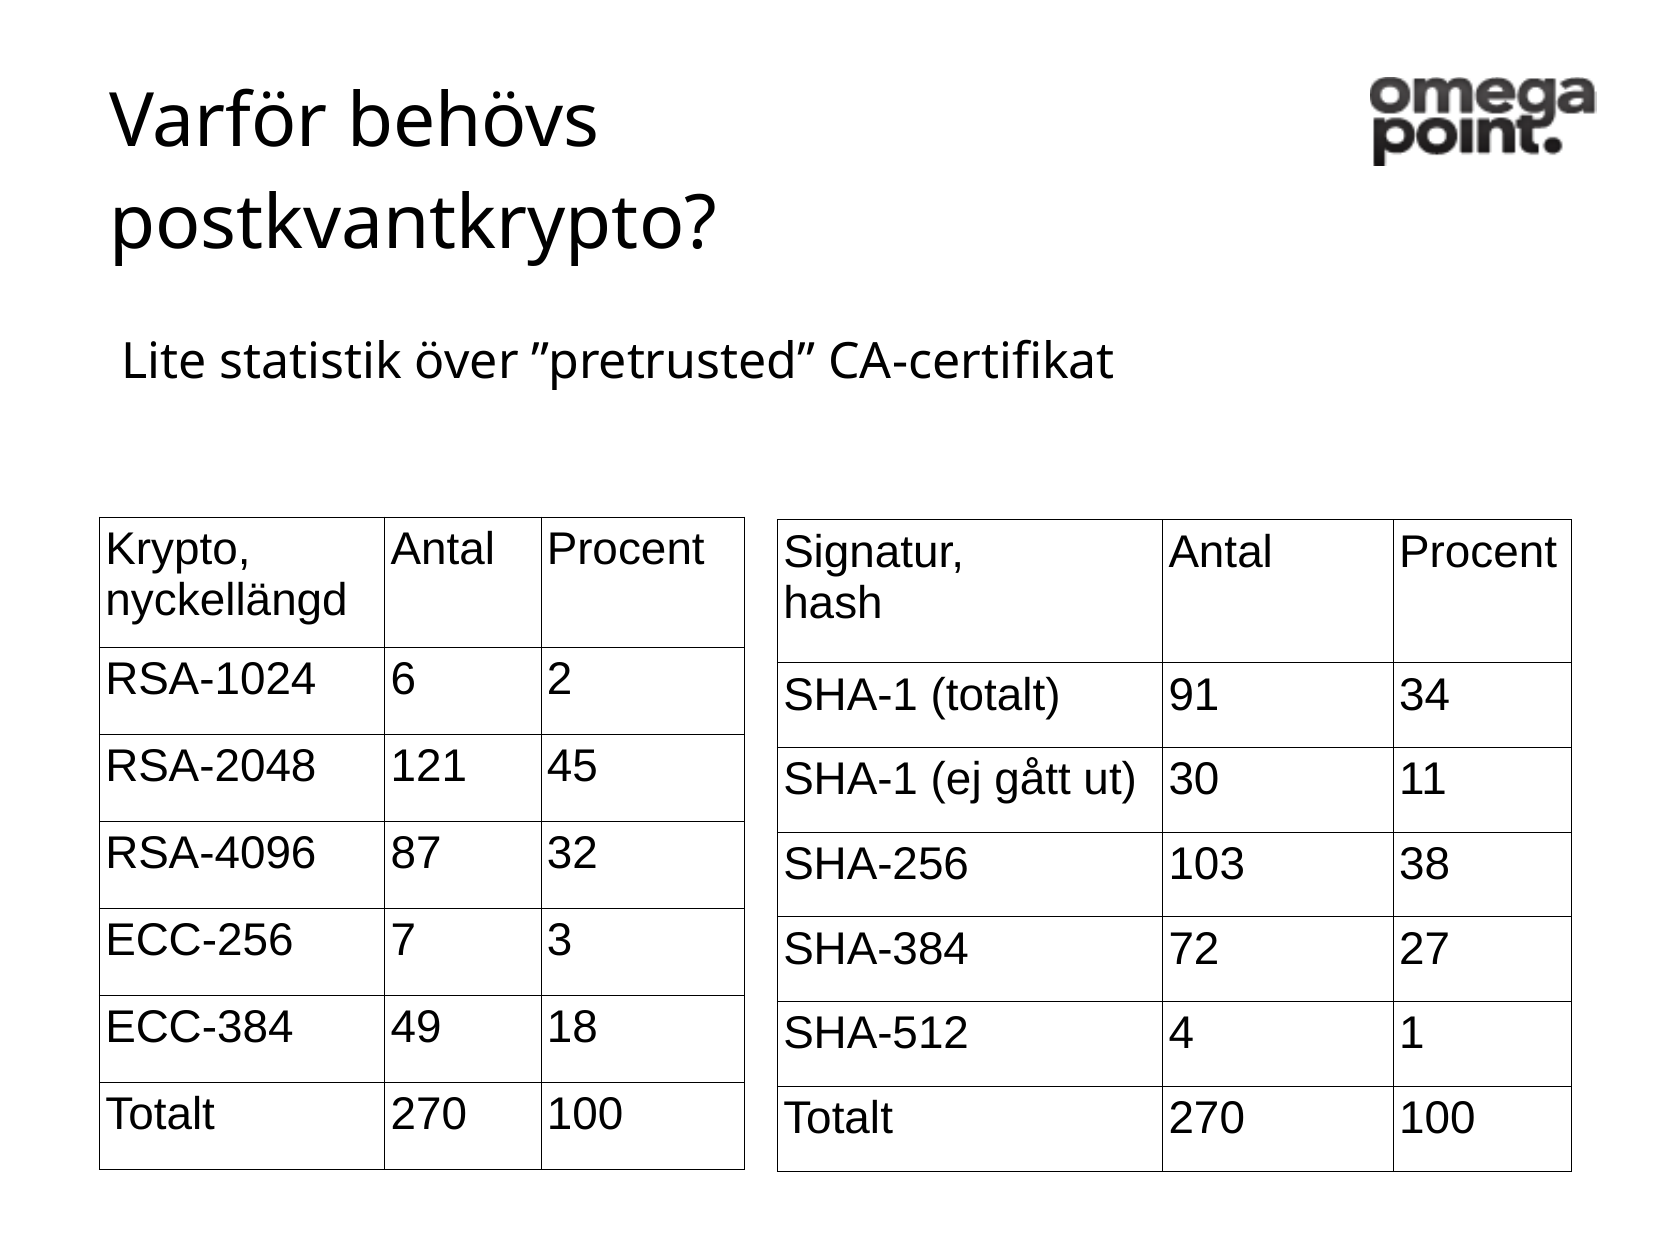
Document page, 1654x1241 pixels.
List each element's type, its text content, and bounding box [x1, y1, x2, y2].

table_cell Totalt [778, 1087, 1162, 1171]
table_cell SHA-1 (totalt) [778, 663, 1162, 747]
table_cell SHA-1 (ej gått ut) [778, 748, 1162, 832]
table_cell 18 [542, 996, 744, 1082]
text_box Varför behövs postkvantkrypto? [94, 59, 1219, 261]
table_header Signatur, hash [778, 520, 1162, 662]
text_box Lite statistik över ”pretrusted” CA-certifikat [70, 283, 1654, 1210]
table_cell ECC-256 [100, 909, 384, 995]
table_cell 38 [1394, 833, 1571, 916]
table_cell 1 [1394, 1002, 1571, 1086]
table_cell SHA-384 [778, 917, 1162, 1001]
picture [1370, 77, 1597, 166]
table_cell 270 [1163, 1087, 1393, 1171]
table_cell Totalt [100, 1083, 384, 1169]
table_cell SHA-512 [778, 1002, 1162, 1086]
table_header Antal [1163, 520, 1393, 662]
table_cell 11 [1394, 748, 1571, 832]
table_cell 3 [542, 909, 744, 995]
table_header Procent [1394, 520, 1571, 662]
table_cell 27 [1394, 917, 1571, 1001]
table_cell 100 [1394, 1087, 1571, 1171]
table_header Antal [385, 518, 541, 647]
table_cell 91 [1163, 663, 1393, 747]
table_cell 121 [385, 735, 541, 821]
table_cell 32 [542, 822, 744, 908]
table_cell 6 [385, 648, 541, 734]
table_cell 72 [1163, 917, 1393, 1001]
table_cell SHA-256 [778, 833, 1162, 916]
table_cell RSA-1024 [100, 648, 384, 734]
table_header Procent [542, 518, 744, 647]
table_cell 103 [1163, 833, 1393, 916]
table_cell 30 [1163, 748, 1393, 832]
table_cell 7 [385, 909, 541, 995]
table_header Krypto, nyckellängd [100, 518, 384, 647]
table_cell RSA-2048 [100, 735, 384, 821]
table_cell 100 [542, 1083, 744, 1169]
table_cell 49 [385, 996, 541, 1082]
table_cell ECC-384 [100, 996, 384, 1082]
table_cell 34 [1394, 663, 1571, 747]
table_cell 2 [542, 648, 744, 734]
table_cell 45 [542, 735, 744, 821]
table_cell 270 [385, 1083, 541, 1169]
table_cell RSA-4096 [100, 822, 384, 908]
table_cell 4 [1163, 1002, 1393, 1086]
table_cell 87 [385, 822, 541, 908]
